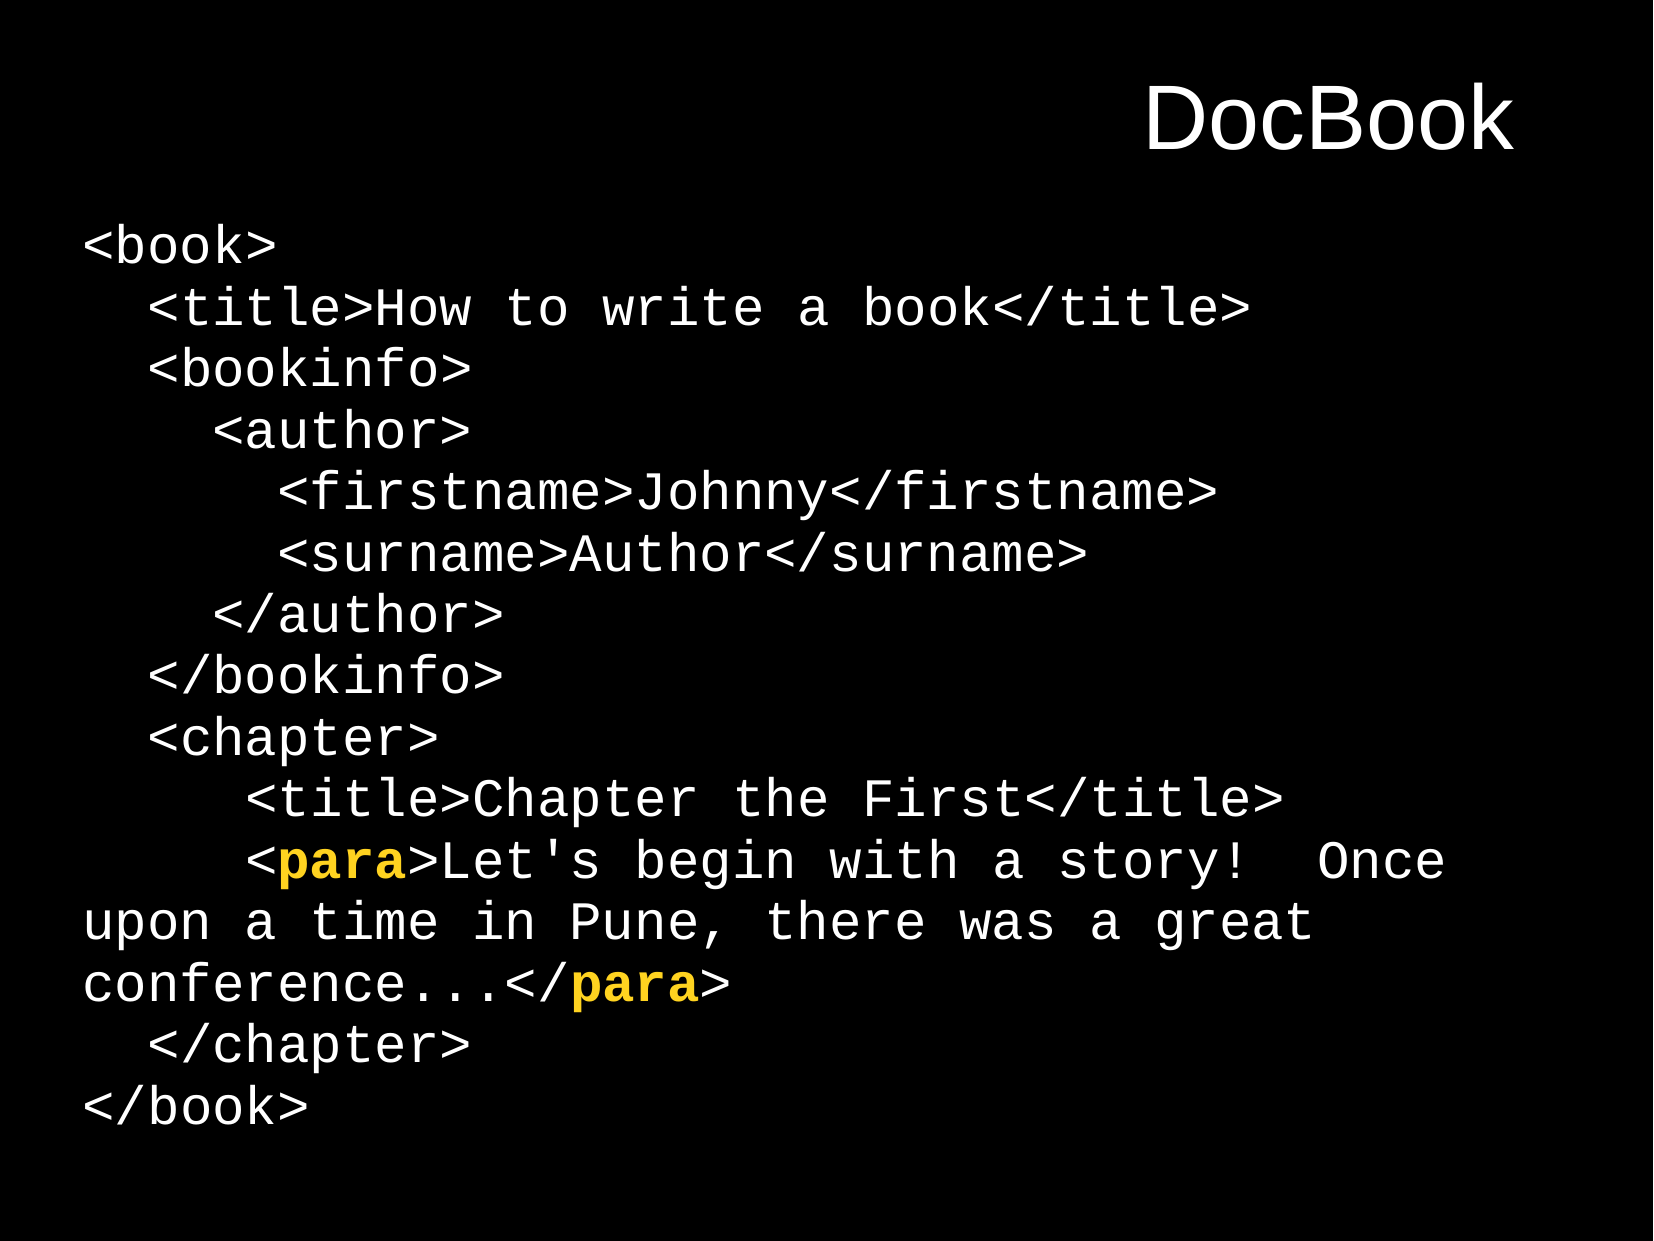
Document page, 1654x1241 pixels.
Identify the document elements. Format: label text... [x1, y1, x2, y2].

title DocBook [1087, 14, 1571, 222]
subtitle <book> <title>How to write a book</title> <bookinfo> <author> <firstname>Johnny</firstname> <surname>Author</surname> </author> </bookinfo> <chapter> <title>Chapter the First</title> <para>Let's begin with a story! Once upon a time in Pune, there was a great conference...</para> </chapter> </book> [82, 149, 1571, 1210]
